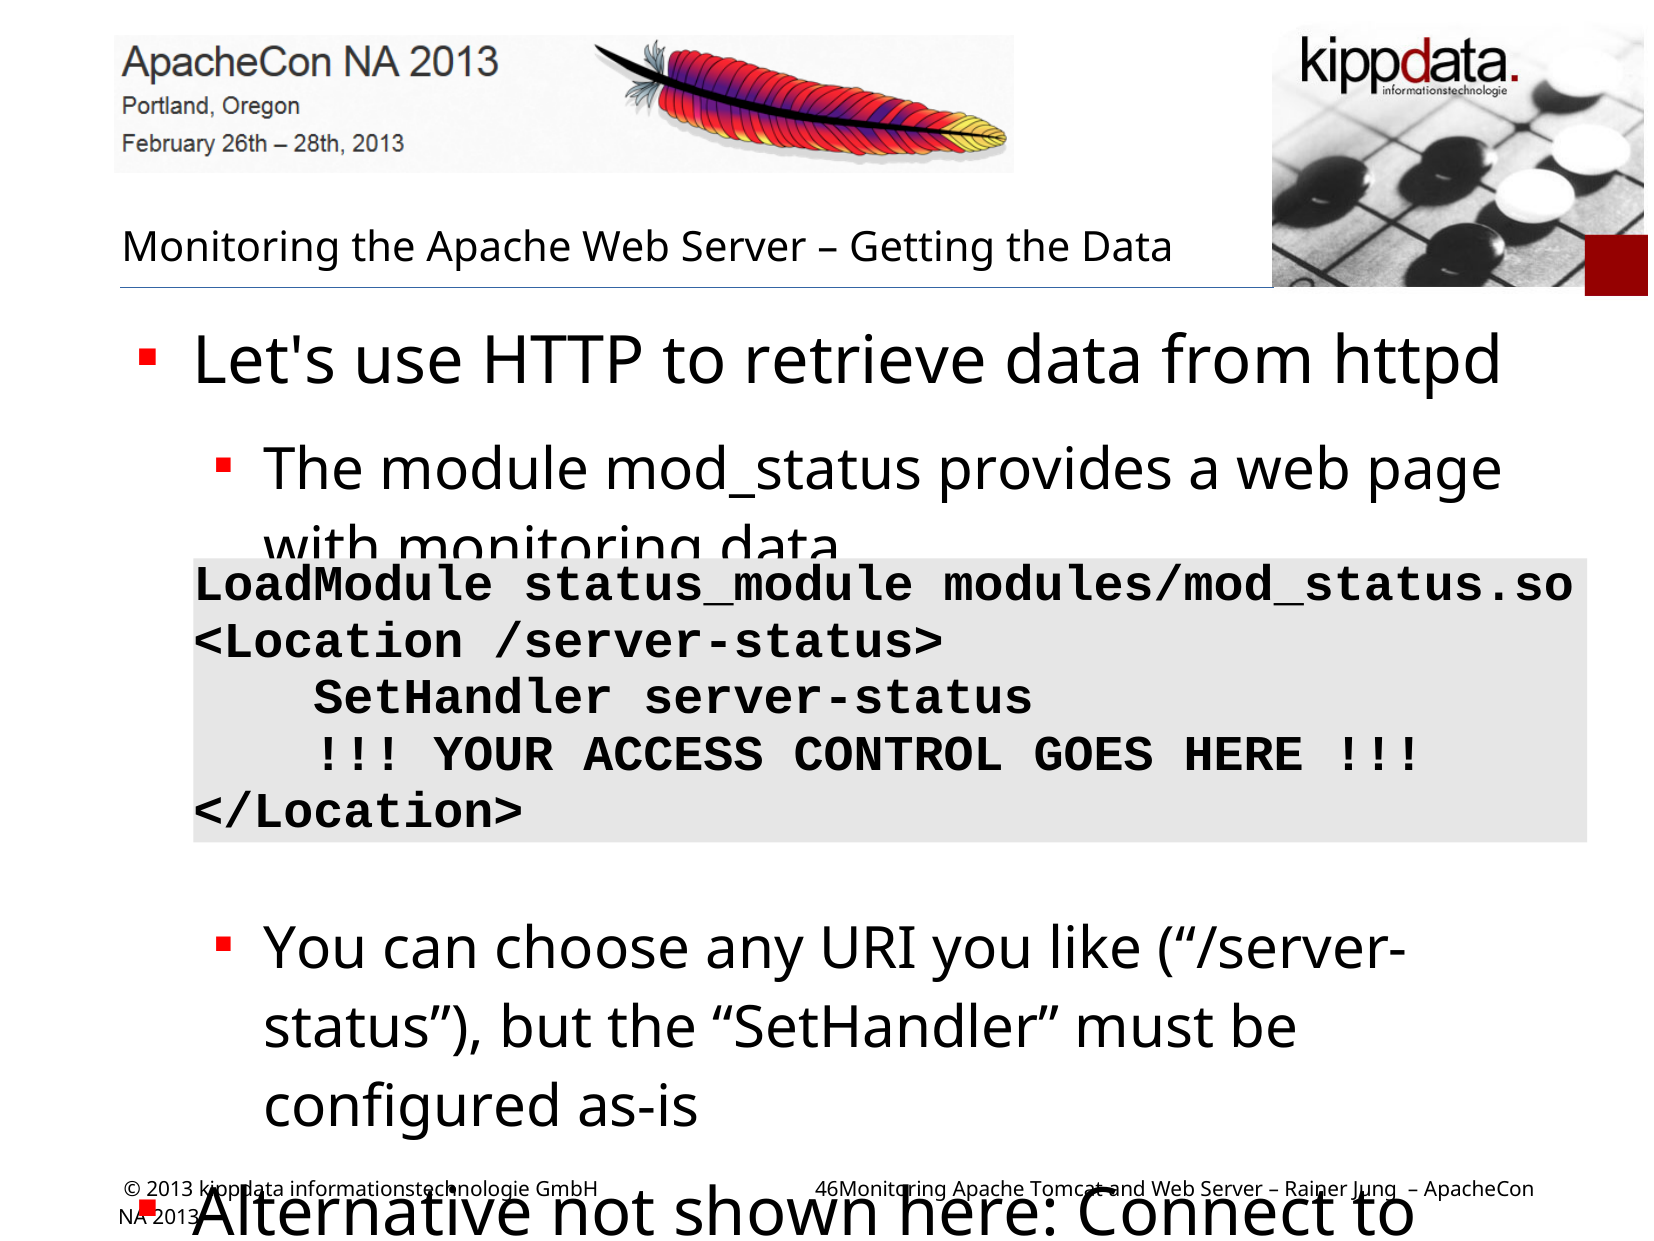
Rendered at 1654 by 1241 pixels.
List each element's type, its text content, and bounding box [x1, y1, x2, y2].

picture [114, 35, 1014, 173]
title Monitoring the Apache Web Server – Getting the Data [121, 204, 1242, 286]
list Let's use HTTP to retrieve data from httpd The module mod_status provides a web page with monitoring data You can choose any URI you like (“/server-status”), but the “SetHandler” must be configured as-is Alternative not shown here: Connect to scoreboard shared memory and read data from there [121, 312, 1534, 1158]
list LoadModule status_module modules/mod_status.so <Location /server-status> SetHandler server-status !!! YOUR ACCESS CONTROL GOES HERE !!! </Location> [193, 558, 1588, 843]
picture [1272, 5, 1648, 302]
